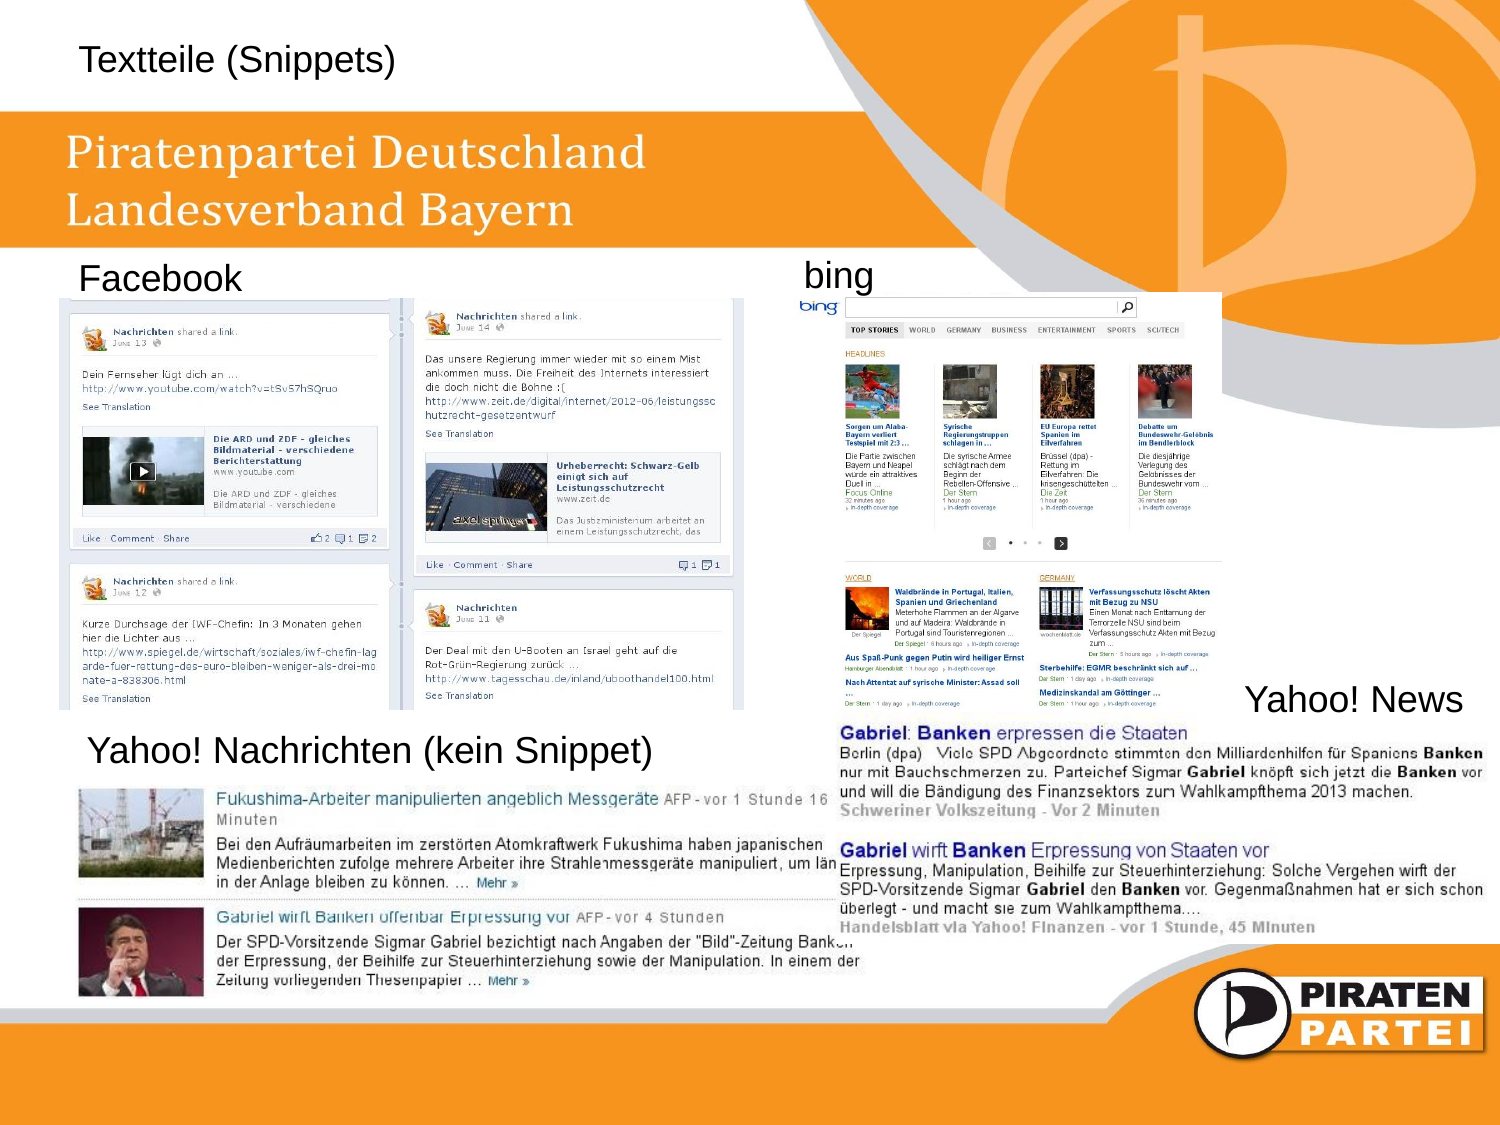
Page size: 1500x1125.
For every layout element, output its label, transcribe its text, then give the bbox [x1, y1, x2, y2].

text_box Textteile (Snippets) [63, 31, 423, 100]
text_box bing [789, 247, 890, 320]
text_box Yahoo! Nachrichten (kein Snippet) [71, 722, 668, 780]
text_box Facebook [63, 250, 258, 307]
text_box Yahoo! News [1229, 670, 1478, 728]
picture [0, 0, 1500, 1125]
